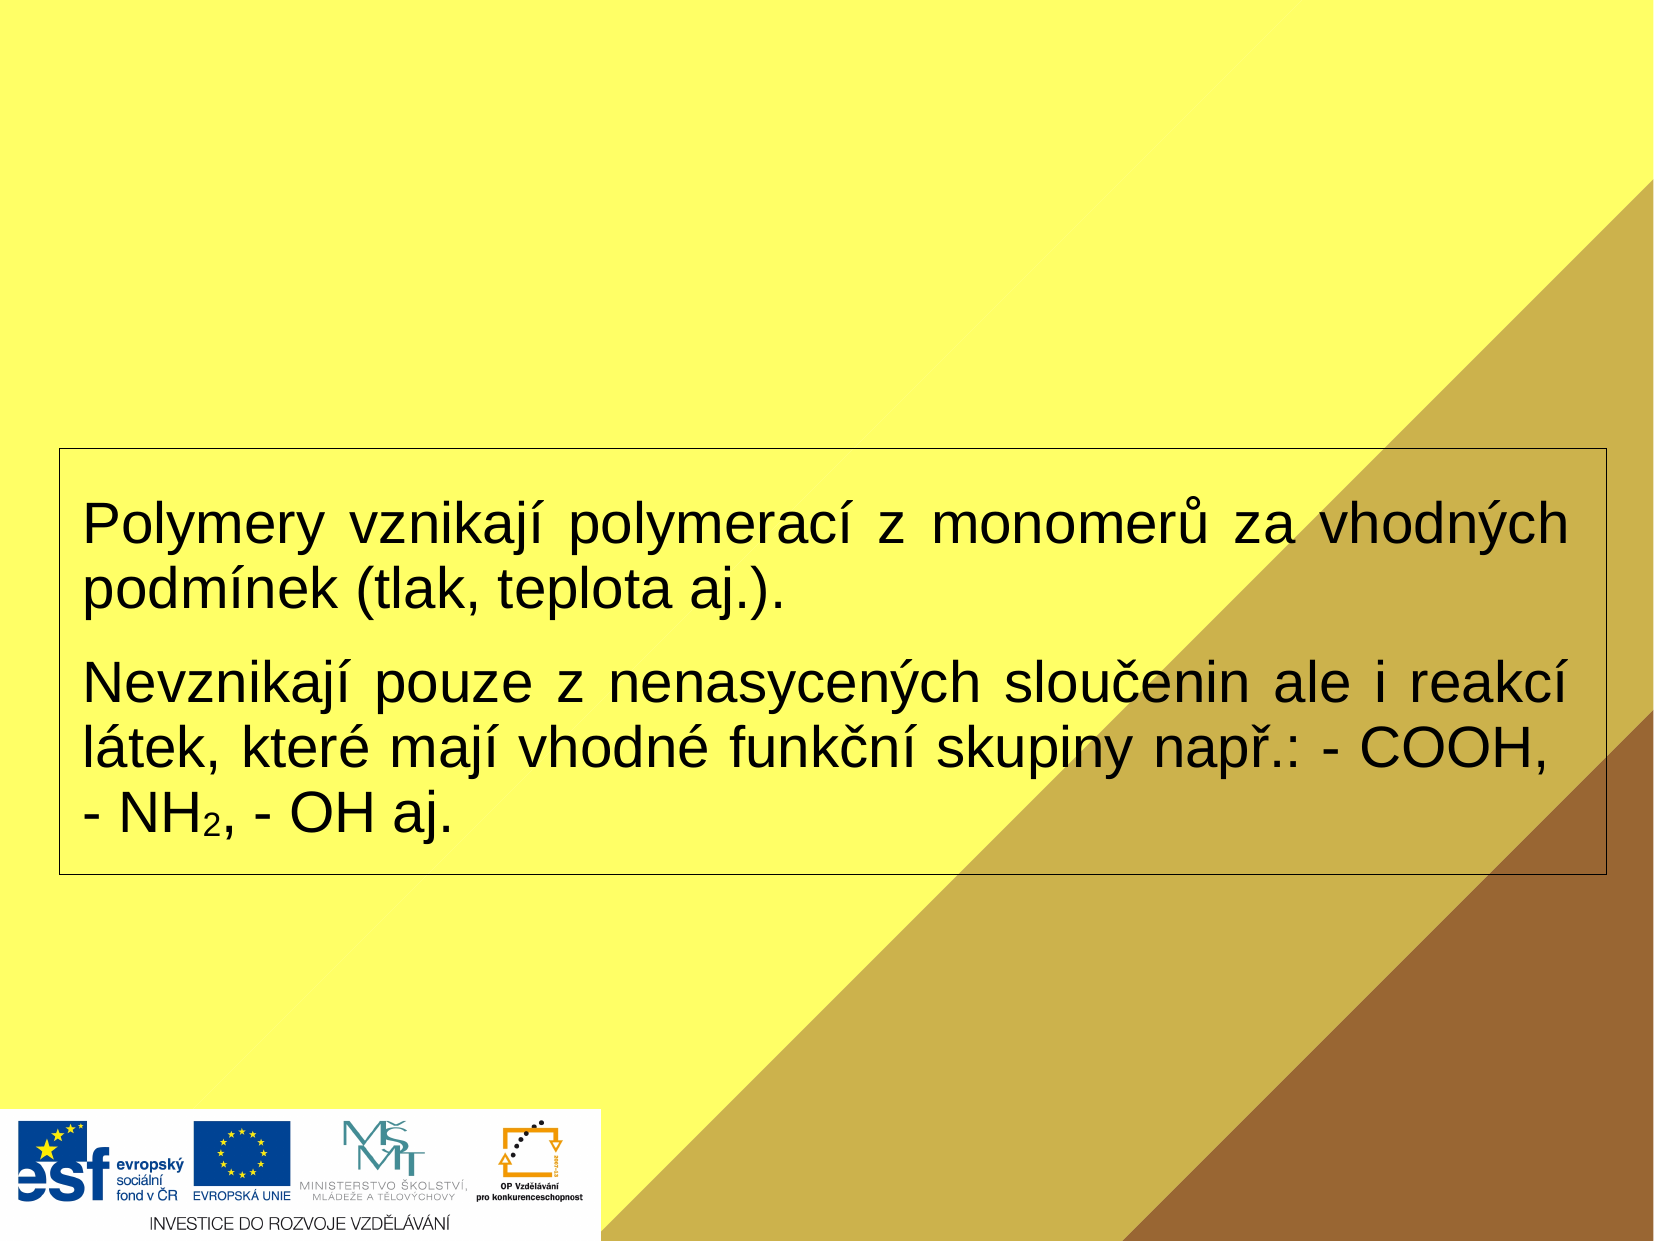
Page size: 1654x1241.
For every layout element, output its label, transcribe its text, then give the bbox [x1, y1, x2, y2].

picture [0, 1109, 601, 1241]
list Polymery vznikají polymerací z monomerů za vhodných podmínek (tlak, teplota aj.). Nevznikají pouze z nenasycených sloučenin ale i reakcí látek, které mají vhodné funkční skupiny např.: - COOH, - NH2, - OH aj. [82, 490, 1571, 864]
